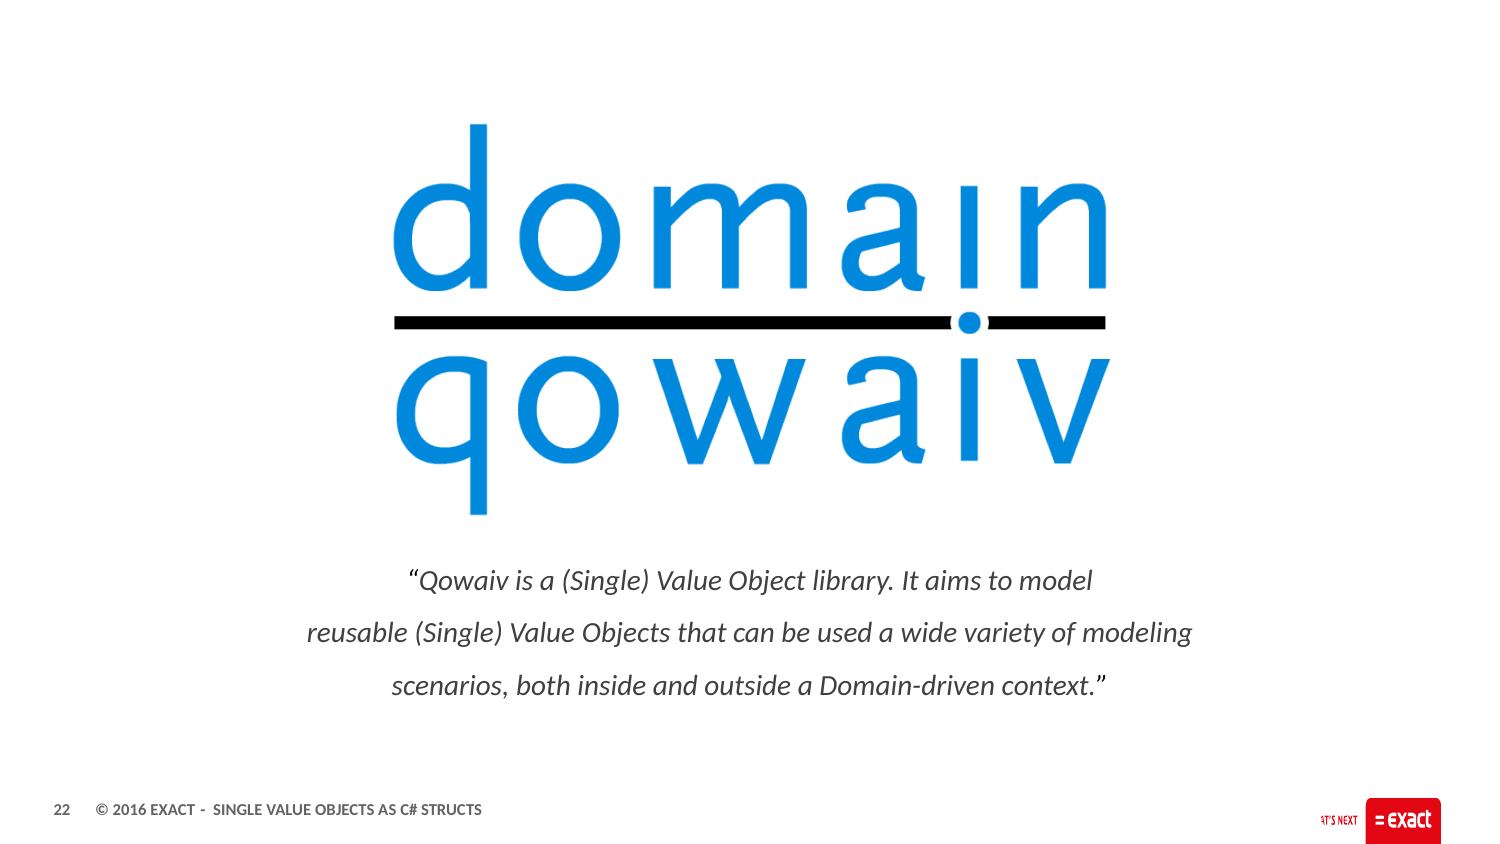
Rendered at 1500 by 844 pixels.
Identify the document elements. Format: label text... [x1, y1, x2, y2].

text_box “Qowaiv is a (Single) Value Object library. It aims to model reusable (Single) Value Objects that can be used a wide variety of modeling scenarios, both inside and outside a Domain-driven context.” [279, 536, 1221, 711]
picture [338, 67, 1162, 536]
text_box [38, 786, 96, 832]
text_box - Single Value Objects as C# structs [185, 786, 826, 832]
